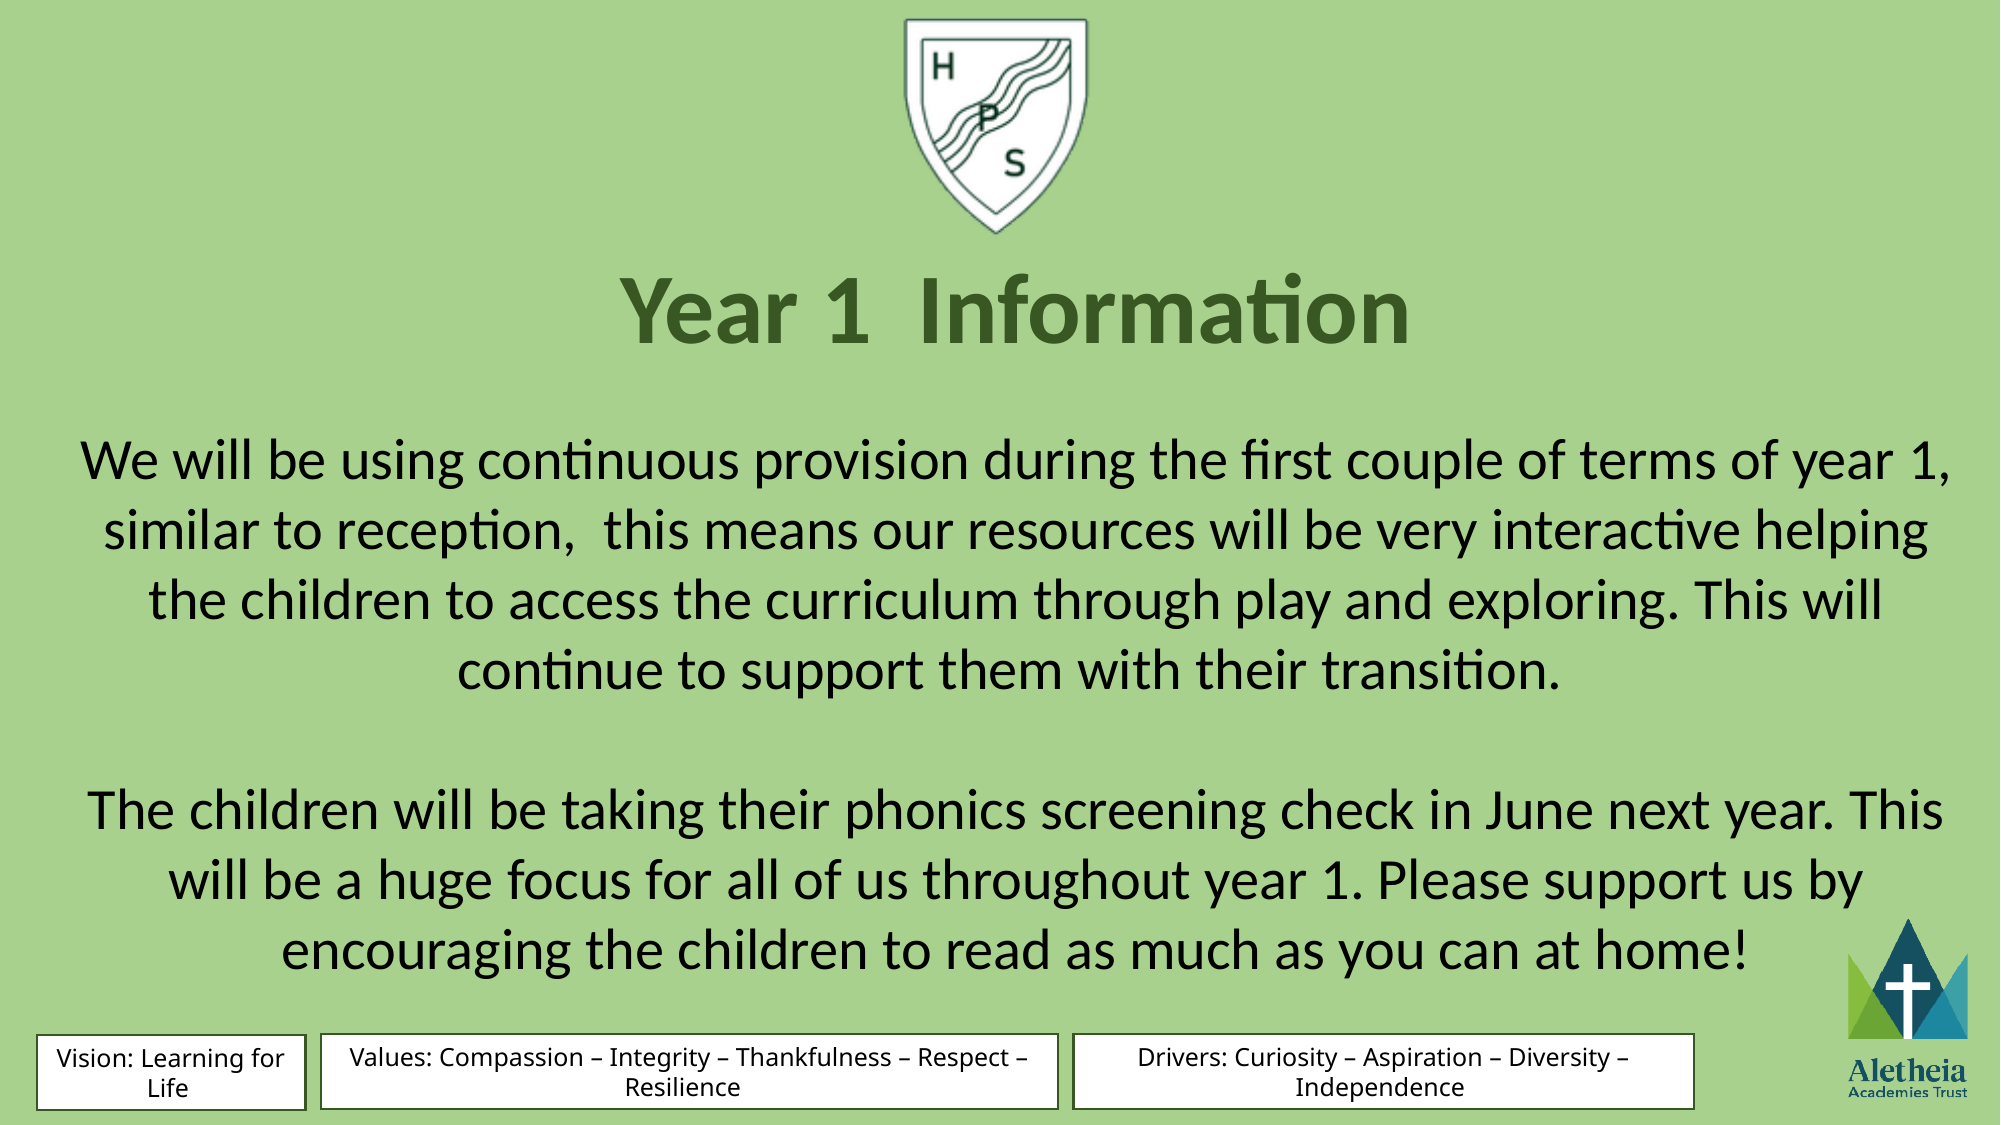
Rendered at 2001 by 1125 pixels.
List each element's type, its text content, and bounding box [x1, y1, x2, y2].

picture [902, 17, 1098, 236]
text_box Year 1 Information [196, 236, 1838, 371]
text_box Values: Compassion – Integrity – Thankfulness – Respect – Resilience [321, 1034, 1058, 1109]
text_box Vision: Learning for Life [36, 1035, 306, 1081]
text_box We will be using continuous provision during the first couple of terms of year 1, similar to reception, this means our resources will be very interactive helping the children to access the curriculum through play and exploring. This will continue to support them with their transition. The children will be taking their phonics screening check in June next year. This will be a huge focus for all of us throughout year 1. Please support us by encouraging the children to read as much as you can at home! [53, 414, 1980, 1059]
picture [1800, 902, 2000, 1118]
text_box Drivers: Curiosity – Aspiration – Diversity – Independence [1074, 1034, 1694, 1109]
